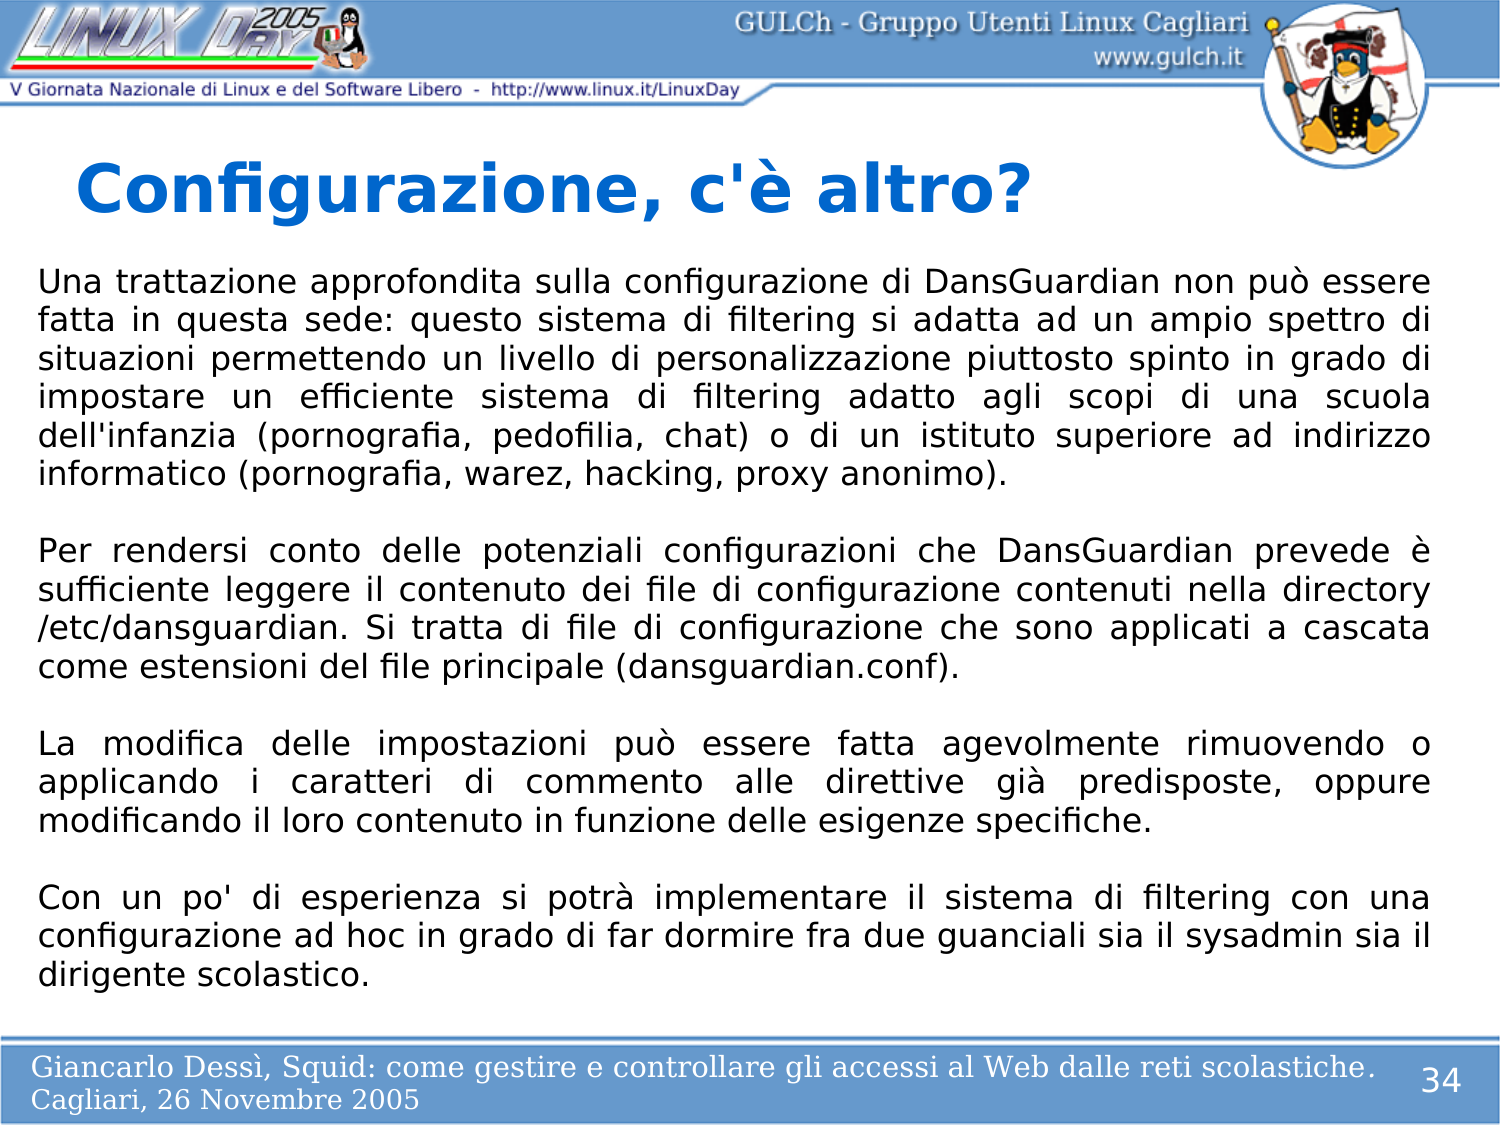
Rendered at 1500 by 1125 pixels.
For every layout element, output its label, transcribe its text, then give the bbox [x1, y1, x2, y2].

text_box Configurazione, c'è altro? [75, 150, 1037, 229]
picture [0, 0, 1500, 1125]
text_box Una trattazione approfondita sulla configurazione di DansGuardian non può essere fatta in questa sede: questo sistema di filtering si adatta ad un ampio spettro di situazioni permettendo un livello di personalizzazione piuttosto spinto in grado di impostare un efficiente sistema di filtering adatto agli scopi di una scuola dell'infanzia (pornografia, pedofilia, chat) o di un istituto superiore ad indirizzo informatico (pornografia, warez, hacking, proxy anonimo). Per rendersi conto delle potenziali configurazioni che DansGuardian prevede è sufficiente leggere il contenuto dei file di configurazione contenuti nella directory /etc/dansguardian. Si tratta di file di configurazione che sono applicati a cascata come estensioni del file principale (dansguardian.conf). La modifica delle impostazioni può essere fatta agevolmente rimuovendo o applicando i caratteri di commento alle direttive già predisposte, oppure modificando il loro contenuto in funzione delle esigenze specifiche. Con un po' di esperienza si potrà implementare il sistema di filtering con una configurazione ad hoc in grado di far dormire fra due guanciali sia il sysadmin sia il dirigente scolastico. [37, 262, 1463, 995]
